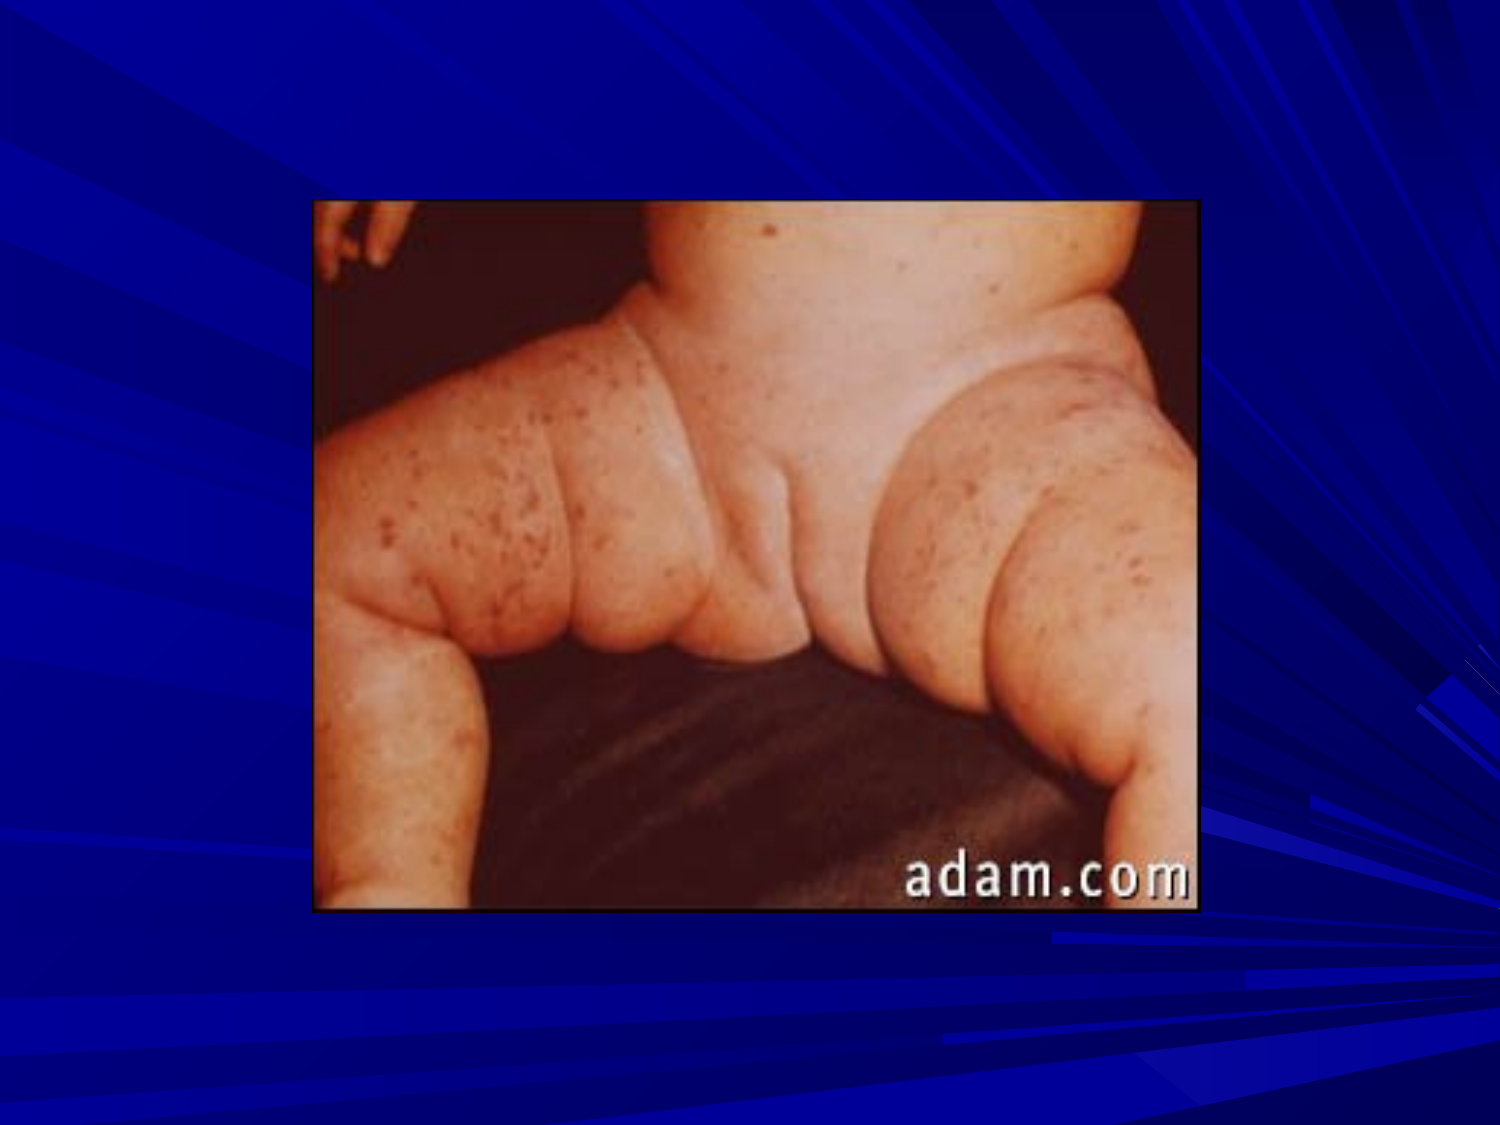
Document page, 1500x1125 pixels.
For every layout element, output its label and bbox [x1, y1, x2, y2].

picture [312, 199, 1201, 913]
